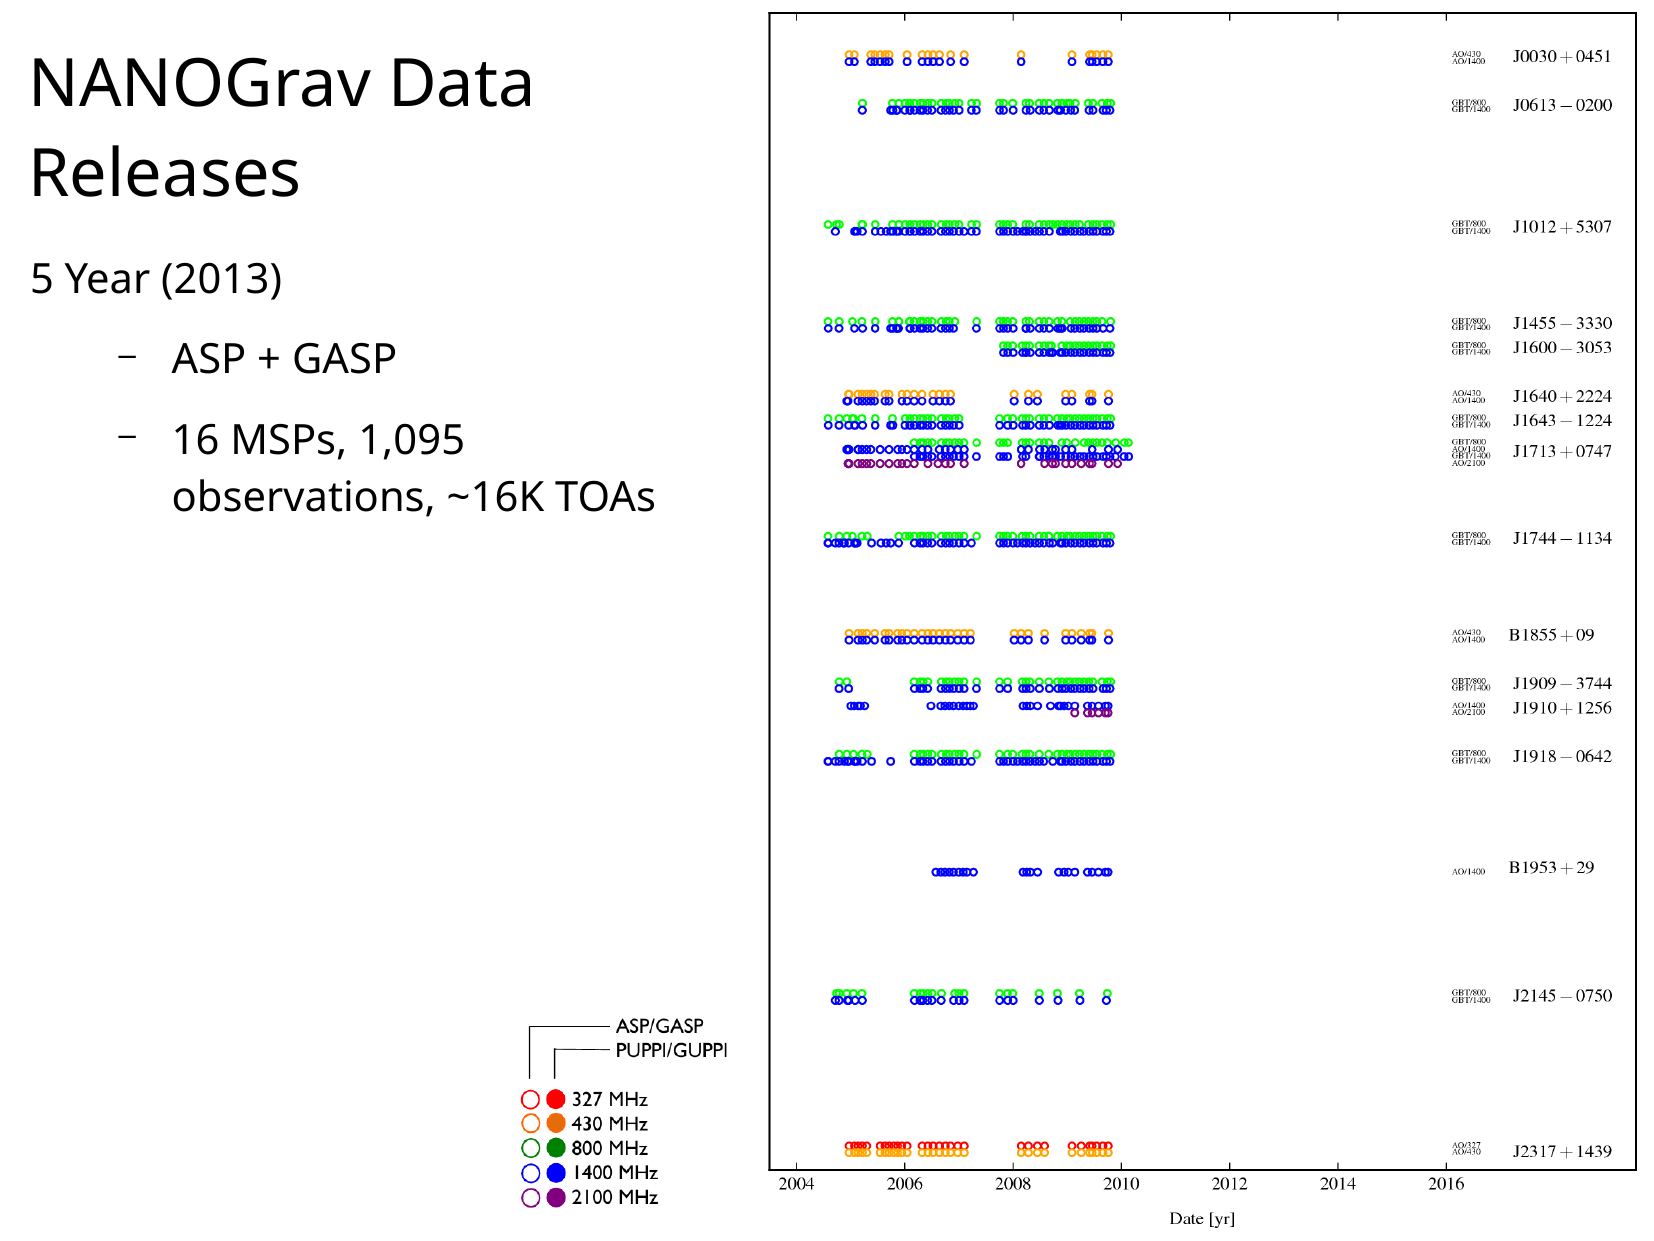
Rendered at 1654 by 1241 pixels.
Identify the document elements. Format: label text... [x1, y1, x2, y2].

title NANOGrav Data Releases [28, 16, 706, 235]
list 5 Year (2013) ASP + GASP 16 MSPs, 1,095 observations, ~16K TOAs [30, 248, 721, 1076]
picture [756, 0, 1649, 1241]
picture [508, 1004, 738, 1224]
